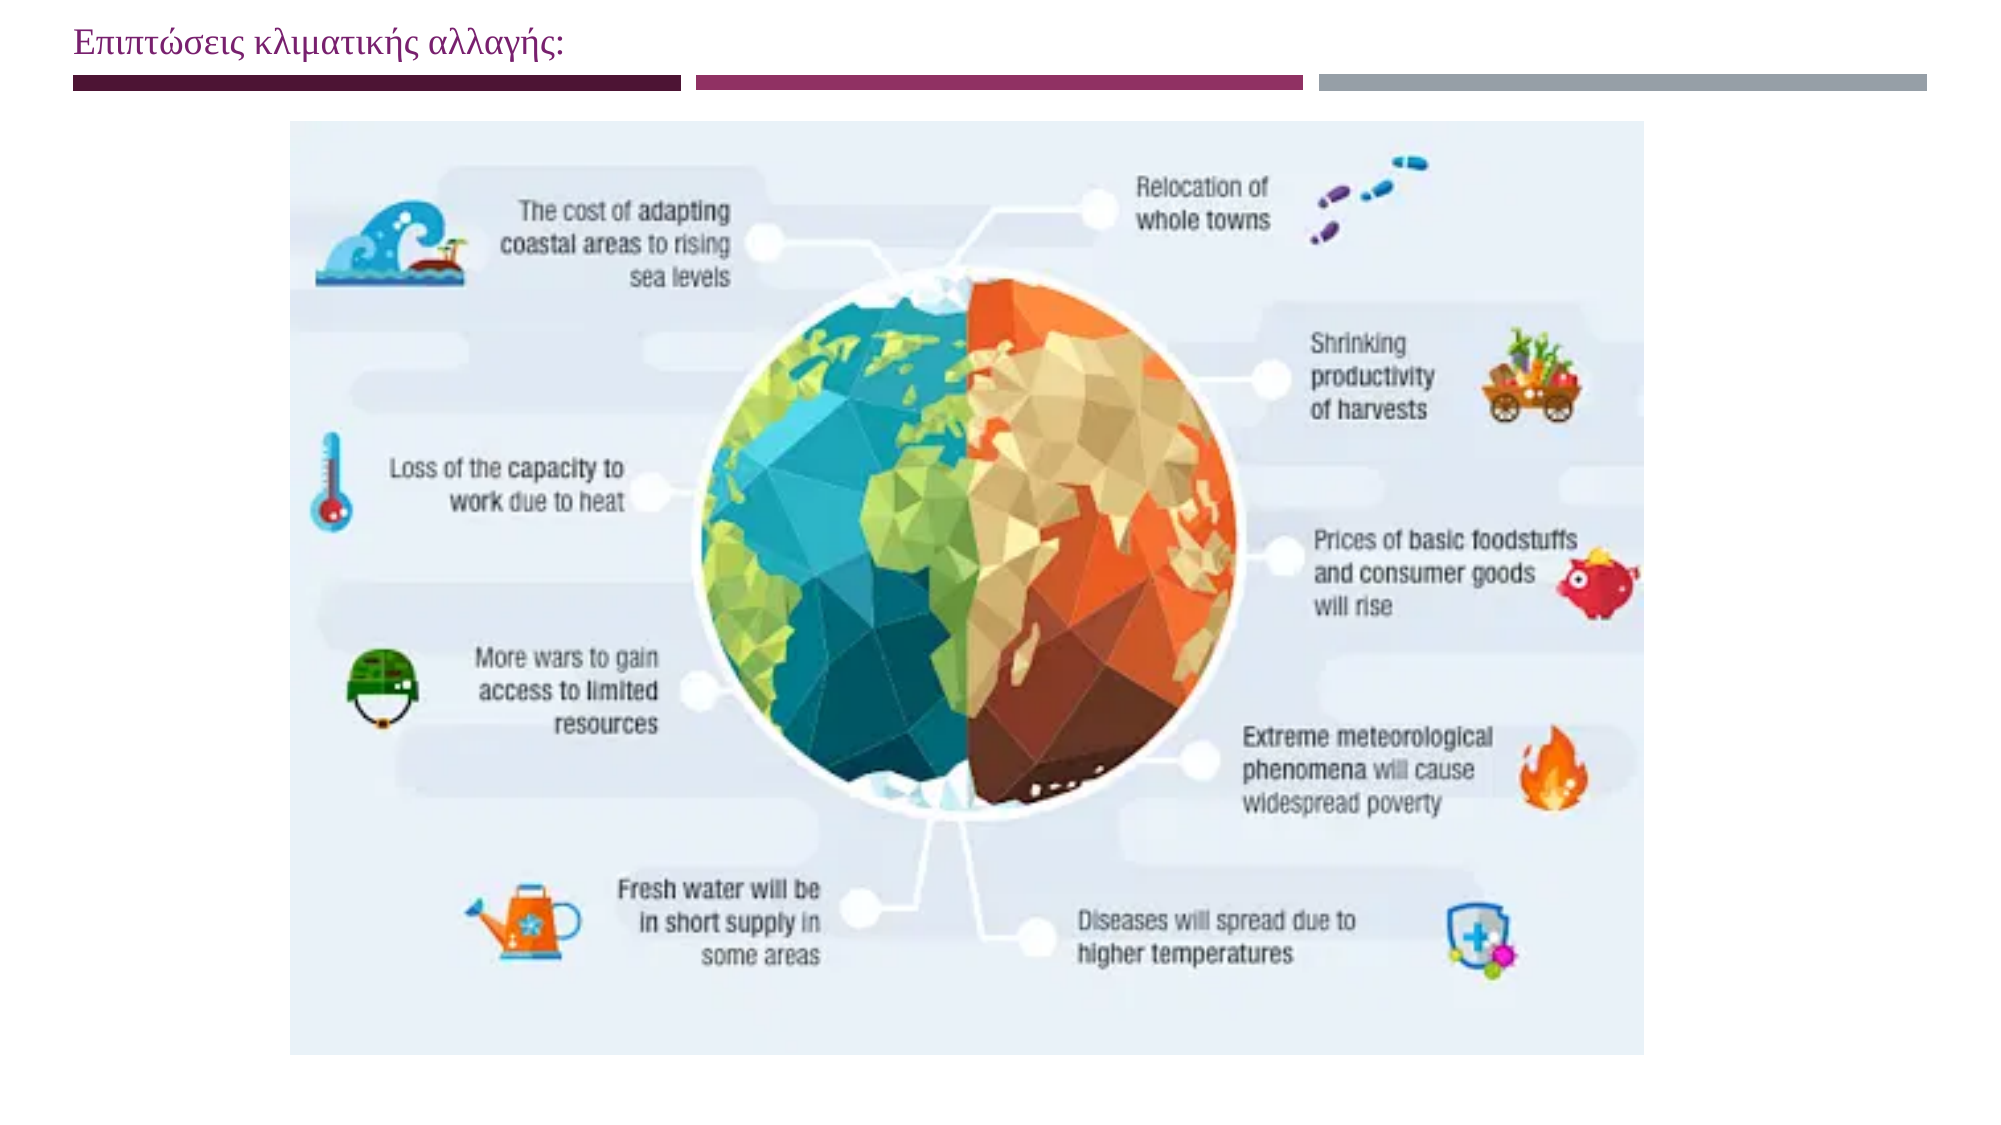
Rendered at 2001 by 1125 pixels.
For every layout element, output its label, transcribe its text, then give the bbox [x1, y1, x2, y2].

text_box Επιπτώσεις κλιματικής αλλαγής: [58, 9, 604, 71]
picture [290, 121, 1644, 1055]
